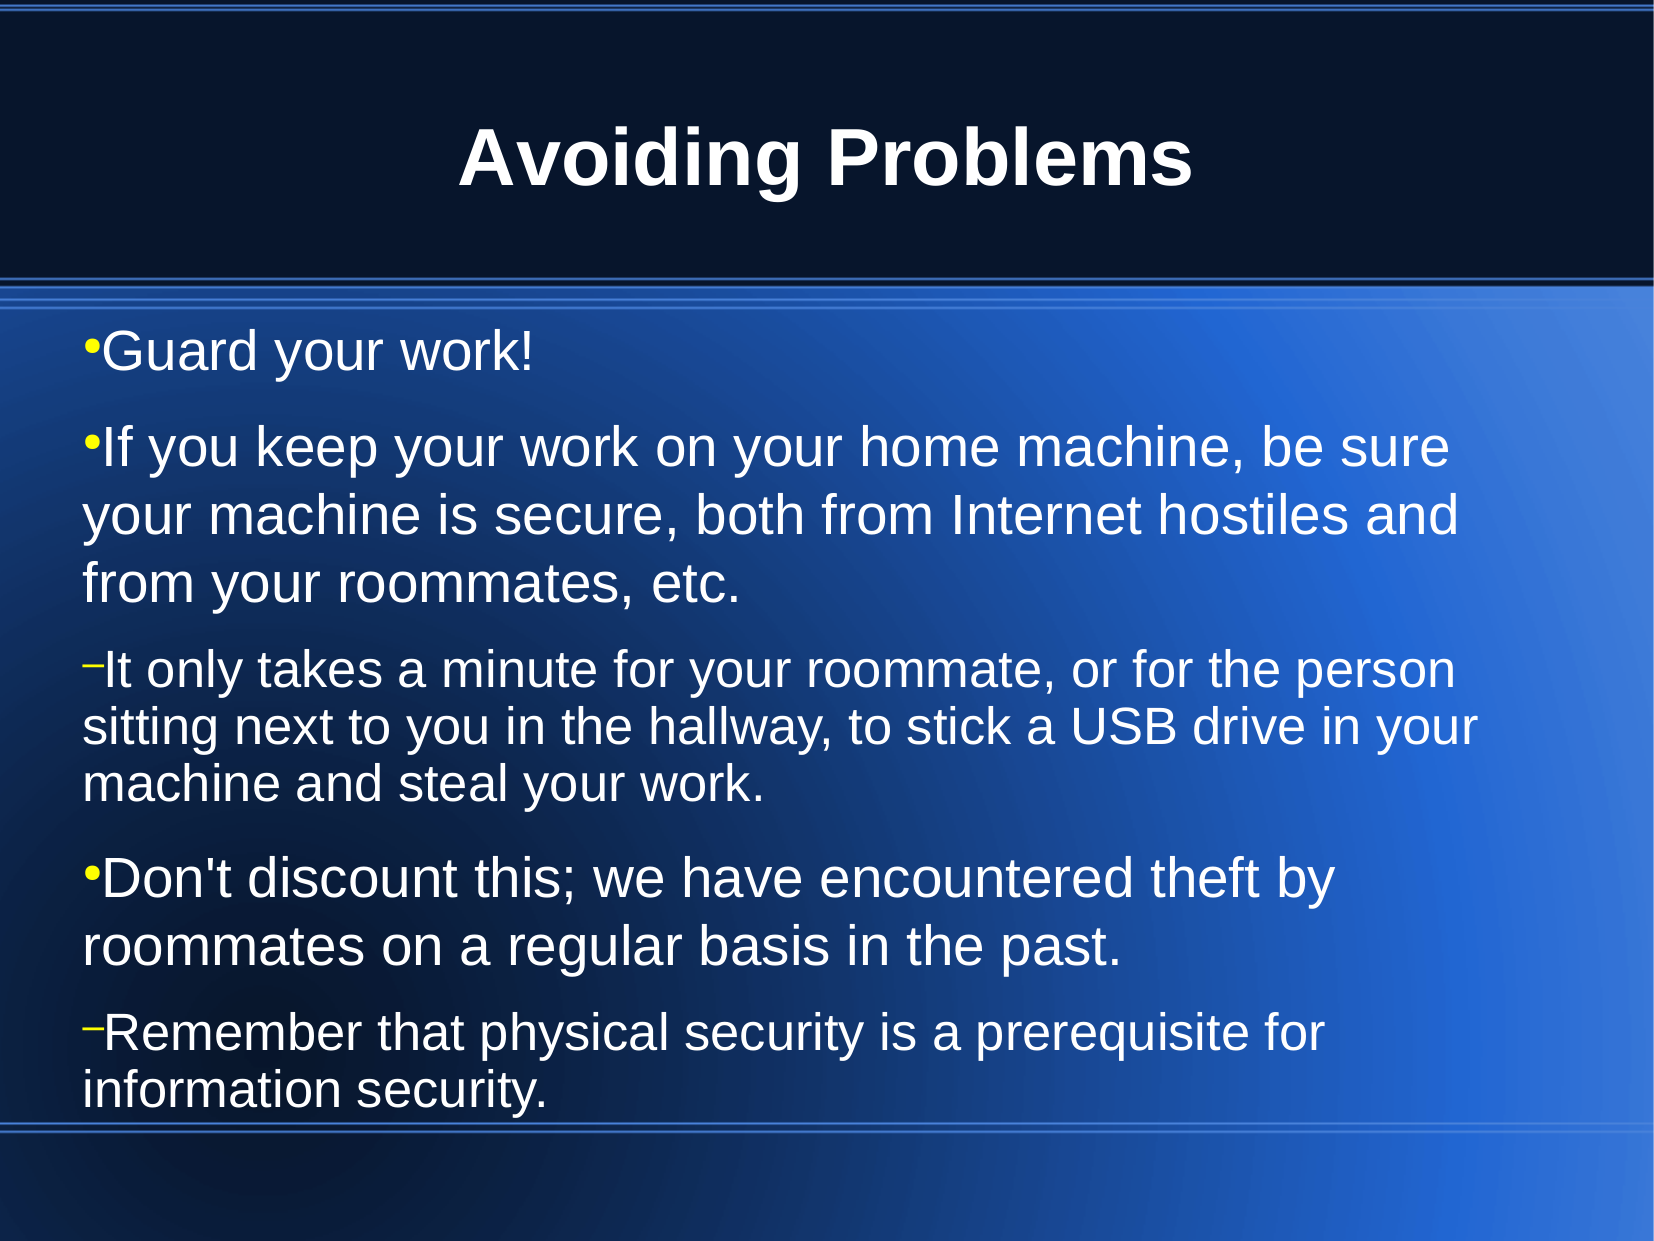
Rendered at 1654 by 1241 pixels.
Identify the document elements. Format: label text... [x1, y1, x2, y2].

title Avoiding Problems [82, 49, 1571, 257]
list Guard your work! If you keep your work on your home machine, be sure your machine is secure, both from Internet hostiles and from your roommates, etc. It only takes a minute for your roommate, or for the person sitting next to you in the hallway, to stick a USB drive in your machine and steal your work. Don't discount this; we have encountered theft by roommates on a regular basis in the past. Remember that physical security is a prerequisite for information security. [82, 313, 1571, 1119]
